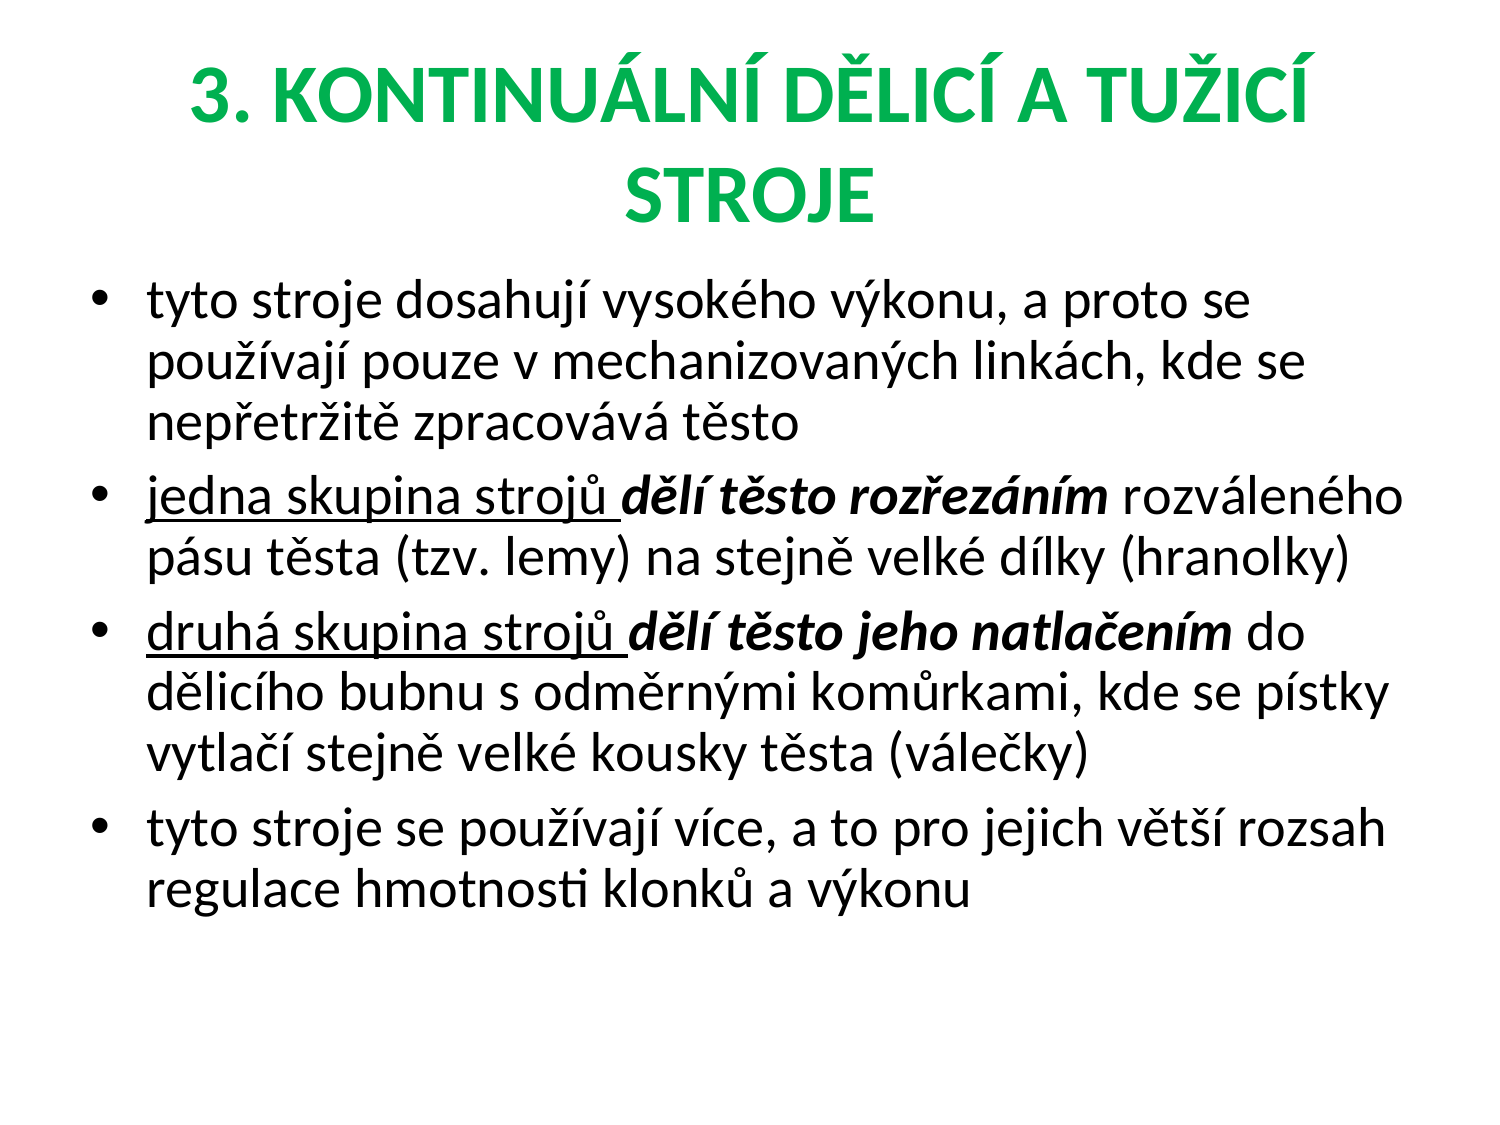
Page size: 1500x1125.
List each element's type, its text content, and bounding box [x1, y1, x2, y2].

title 3. KONTINUÁLNÍ DĚLICÍ A TUŽICÍ STROJE [75, 0, 1426, 262]
list tyto stroje dosahují vysokého výkonu, a proto se používají pouze v mechanizovaných linkách, kde se nepřetržitě zpracovává těsto jedna skupina strojů dělí těsto rozřezáním rozváleného pásu těsta (tzv. lemy) na stejně velké dílky (hranolky) druhá skupina strojů dělí těsto jeho natlačením do dělicího bubnu s odměrnými komůrkami, kde se pístky vytlačí stejně velké kousky těsta (válečky) tyto stroje se používají více, a to pro jejich větší rozsah regulace hmotnosti klonků a výkonu [75, 262, 1426, 1006]
